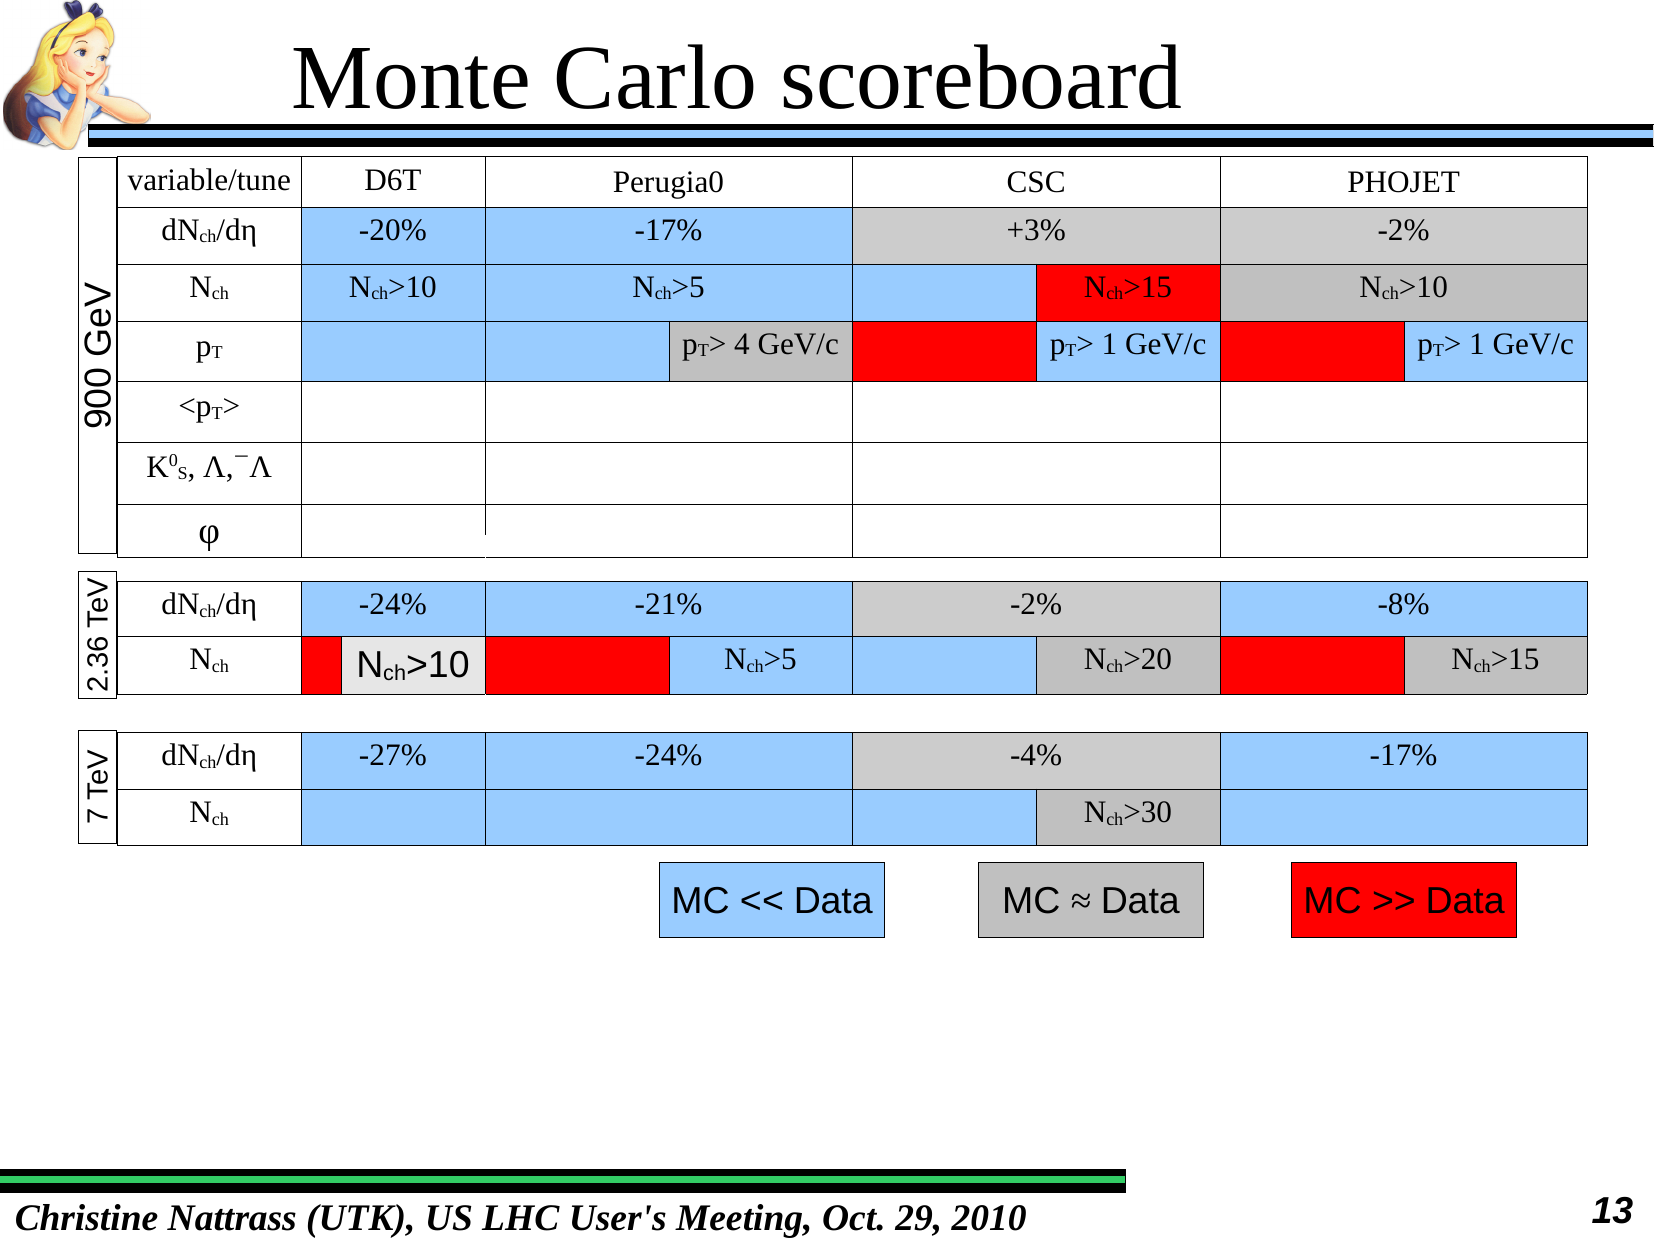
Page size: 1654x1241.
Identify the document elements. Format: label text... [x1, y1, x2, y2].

table_cell [1220, 966, 1587, 1027]
table_cell Nch>5 [486, 265, 852, 321]
table_cell [302, 790, 485, 845]
table_cell [301, 1027, 485, 1081]
text_box MC ≈ Data [978, 862, 1204, 938]
table_cell -4% [853, 733, 1220, 789]
table_cell [486, 322, 669, 381]
table_cell -17% [486, 208, 852, 264]
table_cell Nch [118, 790, 301, 845]
table_cell -8% [1221, 582, 1587, 636]
table_cell [1221, 505, 1587, 535]
table_cell Nch>30 [1037, 790, 1220, 845]
table_cell [1036, 846, 1220, 906]
table_cell [301, 966, 485, 1027]
table_cell [301, 846, 485, 906]
text_box MC << Data [659, 862, 885, 938]
table_cell [485, 846, 669, 906]
table_cell φ [210, 527, 215, 535]
table_cell Nch>15 [1037, 265, 1220, 321]
table_cell Nch>10 [342, 637, 485, 682]
table_cell [853, 637, 1036, 682]
table_header CSC [853, 157, 1220, 207]
table_cell -2% [1221, 208, 1587, 264]
table_cell pT> 1 GeV/c [1037, 322, 1220, 381]
title Monte Carlo scoreboard [0, 15, 1482, 139]
table_cell [1220, 846, 1404, 906]
table_header [301, 535, 485, 581]
table_cell φ [118, 505, 301, 535]
table_cell [485, 1027, 852, 1081]
table_header [852, 682, 1220, 732]
picture [3, 0, 151, 15]
table_cell [852, 906, 1220, 966]
text_box 2.36 TeV [78, 571, 117, 699]
table_cell [302, 443, 485, 504]
table_cell [1221, 322, 1404, 381]
table_cell [852, 966, 1220, 1027]
table_header Perugia0 [486, 157, 852, 207]
table_cell [486, 443, 852, 504]
text_box MC >> Data [1291, 862, 1517, 938]
table_cell [1221, 637, 1404, 682]
table_cell dNch/dη [118, 208, 301, 264]
table_cell Nch [118, 265, 301, 321]
table_header [1220, 682, 1587, 732]
table_cell -27% [302, 733, 485, 789]
table_cell [486, 637, 669, 682]
table_cell [302, 322, 485, 381]
text_box 13 [1572, 1182, 1648, 1240]
table_header [1220, 535, 1587, 581]
table_cell [1221, 443, 1587, 504]
table_cell -20% [302, 208, 485, 264]
table_cell <pT> [118, 382, 301, 442]
table_cell [1221, 790, 1587, 845]
table_cell [853, 443, 1220, 504]
table_cell -21% [486, 582, 852, 636]
table_cell [302, 382, 485, 442]
table_cell [853, 382, 1220, 442]
table_cell -2% [853, 582, 1220, 636]
table_cell [853, 790, 1036, 845]
table_header PHOJET [1221, 157, 1587, 207]
table_header [117, 682, 301, 732]
table_header [486, 535, 852, 581]
table_cell [669, 846, 852, 862]
table_cell Nch>5 [670, 637, 852, 682]
table_cell pT> 1 GeV/c [1405, 322, 1587, 381]
table_cell [1221, 382, 1587, 442]
table_cell dNch/dη [118, 733, 301, 789]
table_cell +3% [853, 208, 1220, 264]
table_cell pT> 4 GeV/c [670, 322, 852, 381]
table_cell [853, 265, 1036, 321]
table_cell [1404, 846, 1587, 906]
table_cell [301, 906, 485, 966]
text_box 900 GeV [78, 157, 117, 554]
table_cell [1220, 1027, 1587, 1081]
table_cell [1404, 906, 1587, 966]
table_cell Nch>20 [1037, 637, 1220, 682]
table_cell [117, 1027, 301, 1081]
table_cell dNch/dη [118, 582, 301, 636]
table_header [485, 682, 852, 732]
table_cell [852, 846, 1036, 906]
table_cell [302, 637, 341, 682]
table_cell -24% [486, 733, 852, 789]
table_cell -24% [302, 582, 485, 636]
table_header [852, 535, 1220, 581]
table_header D6T [302, 157, 485, 207]
table_cell Nch>10 [1221, 265, 1587, 321]
table_cell [853, 322, 1036, 381]
table_cell Nch [118, 637, 301, 682]
table_header [301, 682, 485, 732]
text_box 7 TeV [78, 730, 117, 844]
table_cell K0S, Λ,`Λ [118, 443, 301, 504]
table_cell Nch>15 [1405, 637, 1587, 682]
table_header [117, 535, 301, 581]
table_cell [1220, 906, 1404, 966]
table_cell [852, 1027, 1220, 1081]
table_cell Nch>10 [302, 265, 485, 321]
table_cell -17% [1221, 733, 1587, 789]
table_cell [117, 846, 301, 906]
table_cell [486, 790, 852, 845]
table_cell [117, 906, 301, 966]
table_cell [853, 505, 1220, 535]
table_cell [485, 966, 852, 1027]
table_cell [485, 906, 852, 966]
table_cell [486, 505, 852, 535]
picture [3, 139, 151, 150]
table_header variable/tune [118, 157, 301, 207]
table_cell [302, 505, 485, 535]
table_cell [117, 966, 301, 1027]
table_cell pT [118, 322, 301, 381]
table_cell [486, 382, 852, 442]
